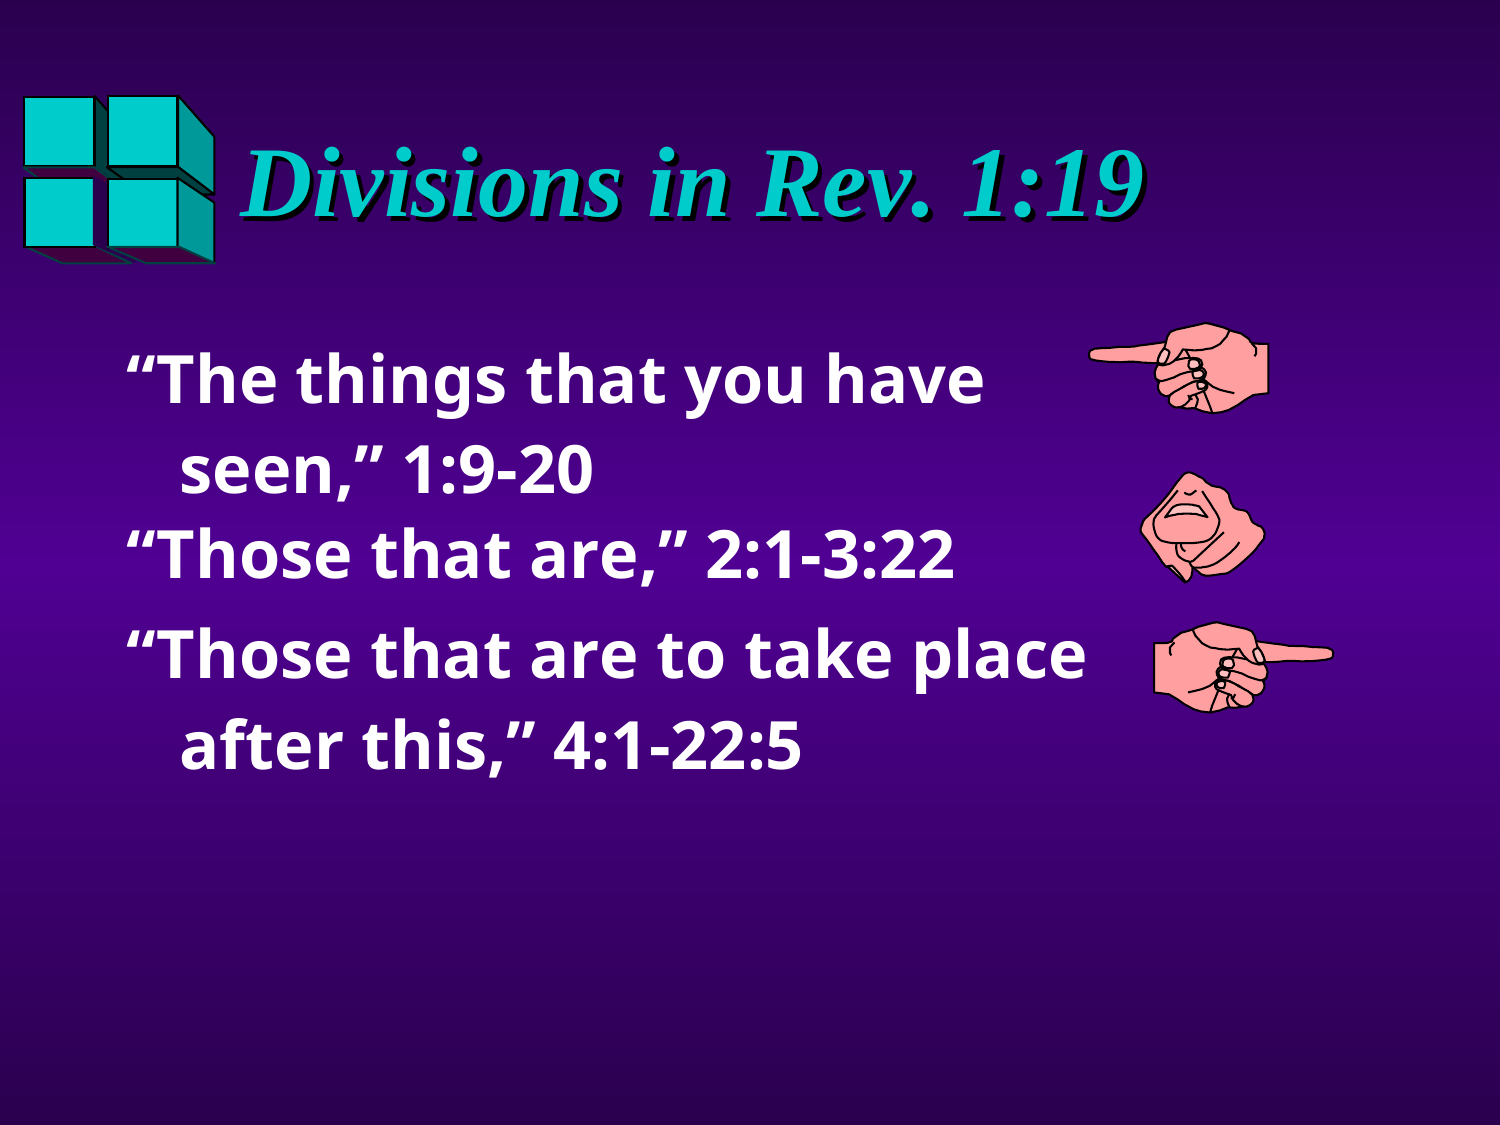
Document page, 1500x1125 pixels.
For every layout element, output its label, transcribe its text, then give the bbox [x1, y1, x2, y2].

text_box “Those that are to take place after this,” 4:1-22:5 [112, 600, 1137, 1001]
text_box “The things that you have seen,” 1:9-20 [112, 324, 1137, 488]
text_box [1140, 472, 1265, 583]
text_box “Those that are,” 2:1-3:22 [112, 499, 1137, 600]
title Divisions in Rev. 1:19 [224, 78, 1388, 288]
text_box [1137, 323, 1269, 414]
text_box [1154, 622, 1334, 713]
